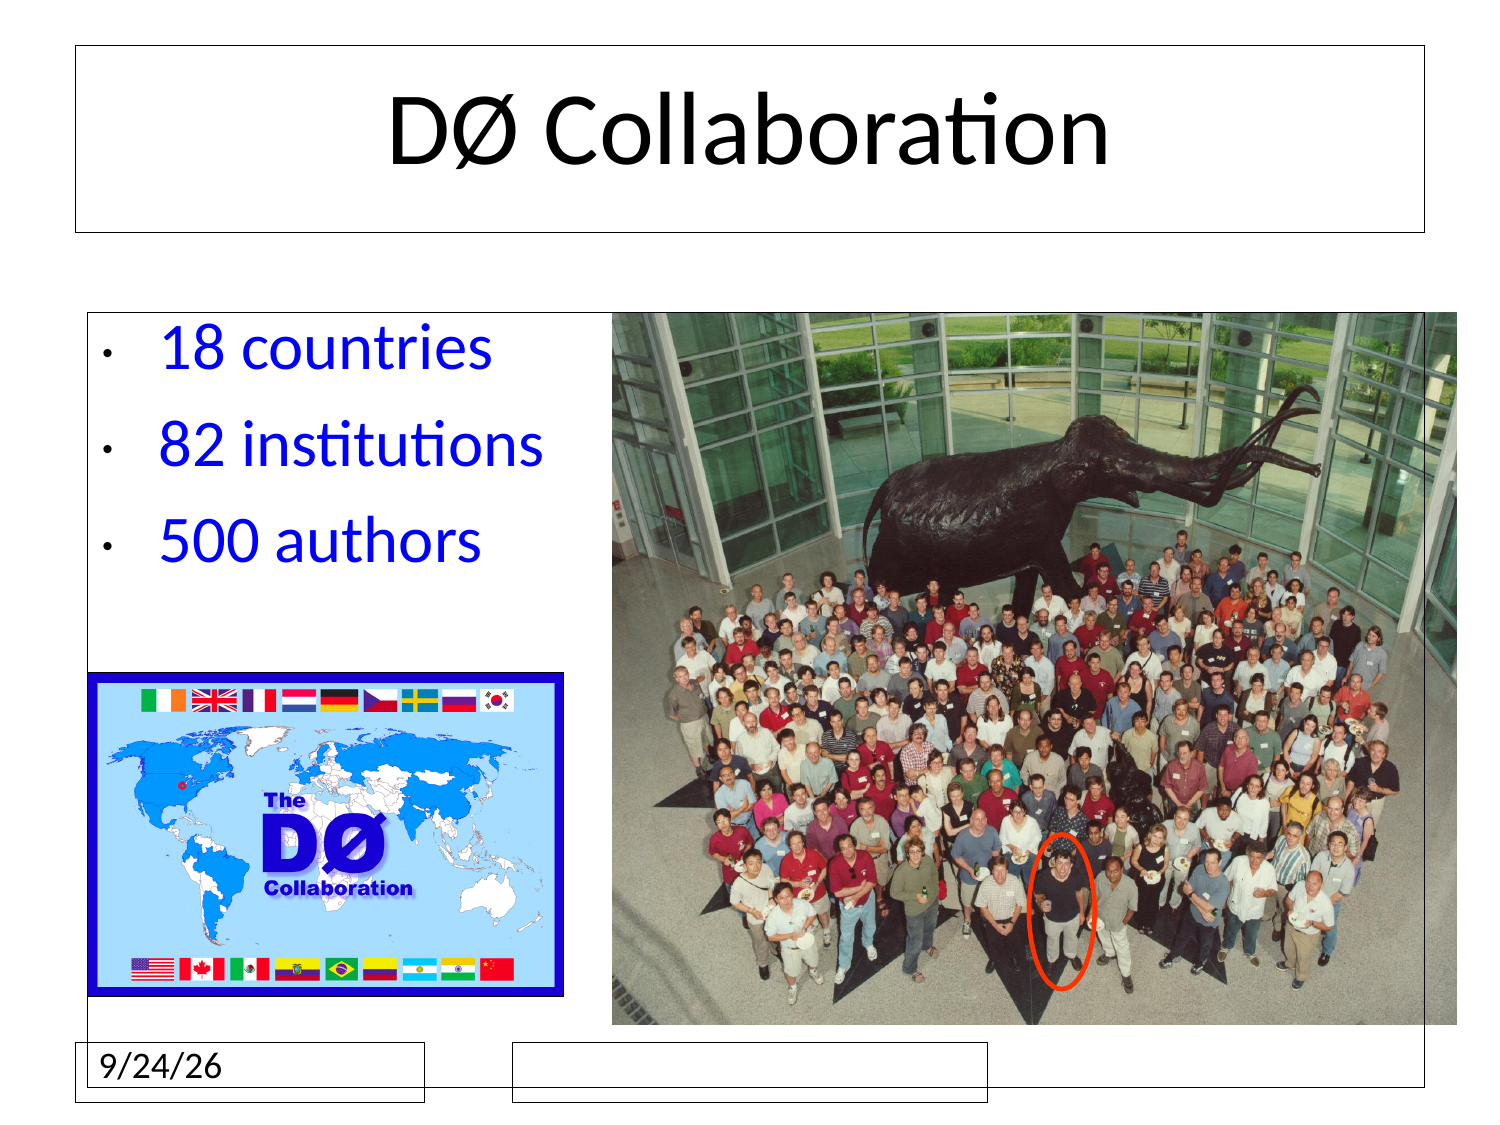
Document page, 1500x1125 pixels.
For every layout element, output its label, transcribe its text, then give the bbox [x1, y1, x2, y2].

picture [1425, 312, 1457, 1025]
picture [87, 672, 564, 997]
list 18 countries 82 institutions 500 authors [87, 312, 1425, 1088]
title DØ Collaboration [75, 45, 1425, 233]
